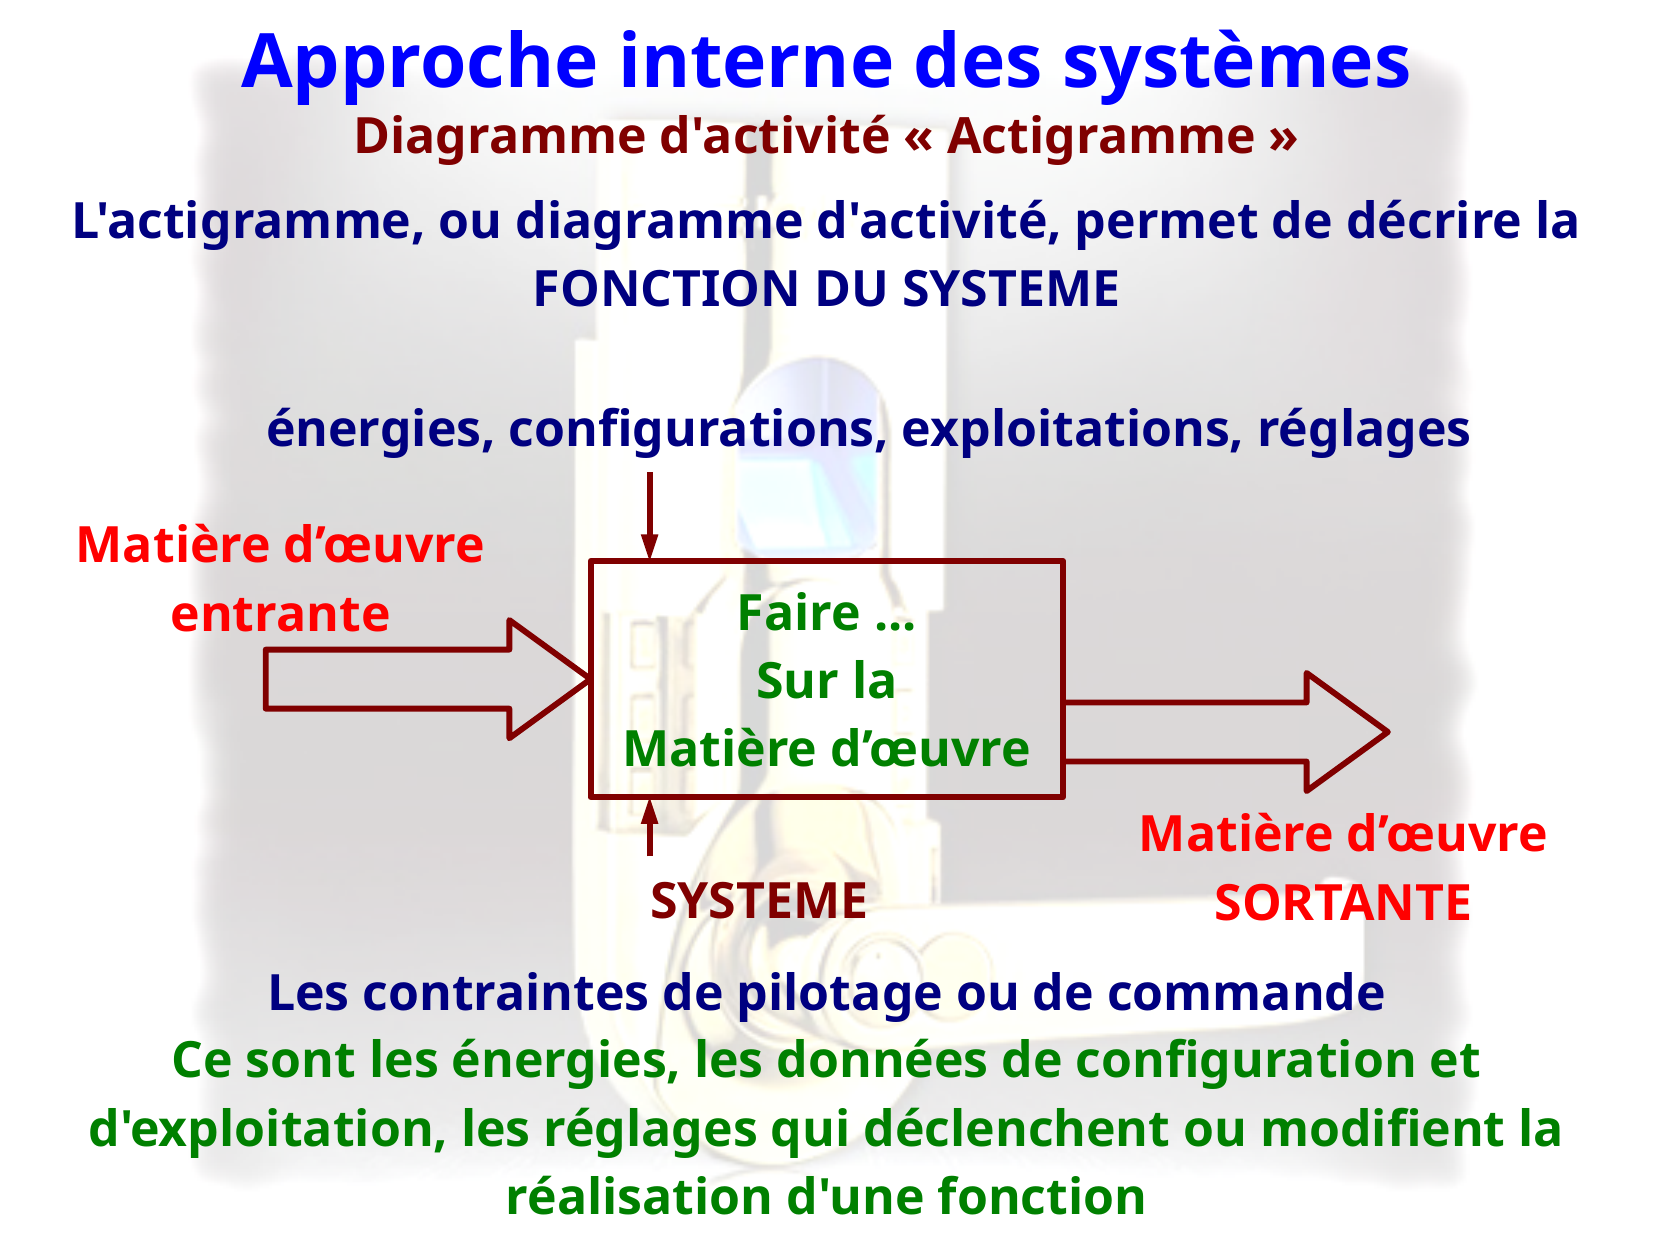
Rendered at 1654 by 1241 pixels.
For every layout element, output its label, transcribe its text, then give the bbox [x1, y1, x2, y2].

text_box SYSTEME [620, 854, 899, 945]
text_box Matière d’œuvre SORTANTE [1062, 791, 1625, 945]
text_box Diagramme d'activité « Actigramme » [0, 92, 1654, 178]
text_box Les contraintes de pilotage ou de commande [0, 949, 1654, 1016]
text_box Ce sont les énergies, les données de configuration et d'exploitation, les réglages qui déclenchent ou modifient la réalisation d'une fonction [0, 1016, 1654, 1241]
text_box Matière d’œuvre entrante [0, 501, 562, 656]
text_box énergies, configurations, exploitations, réglages [118, 382, 1620, 473]
text_box L'actigramme, ou diagramme d'activité, permet de décrire la FONCTION DU SYSTEME [0, 178, 1654, 332]
text_box Faire ... Sur la Matière d’œuvre [590, 561, 1063, 798]
